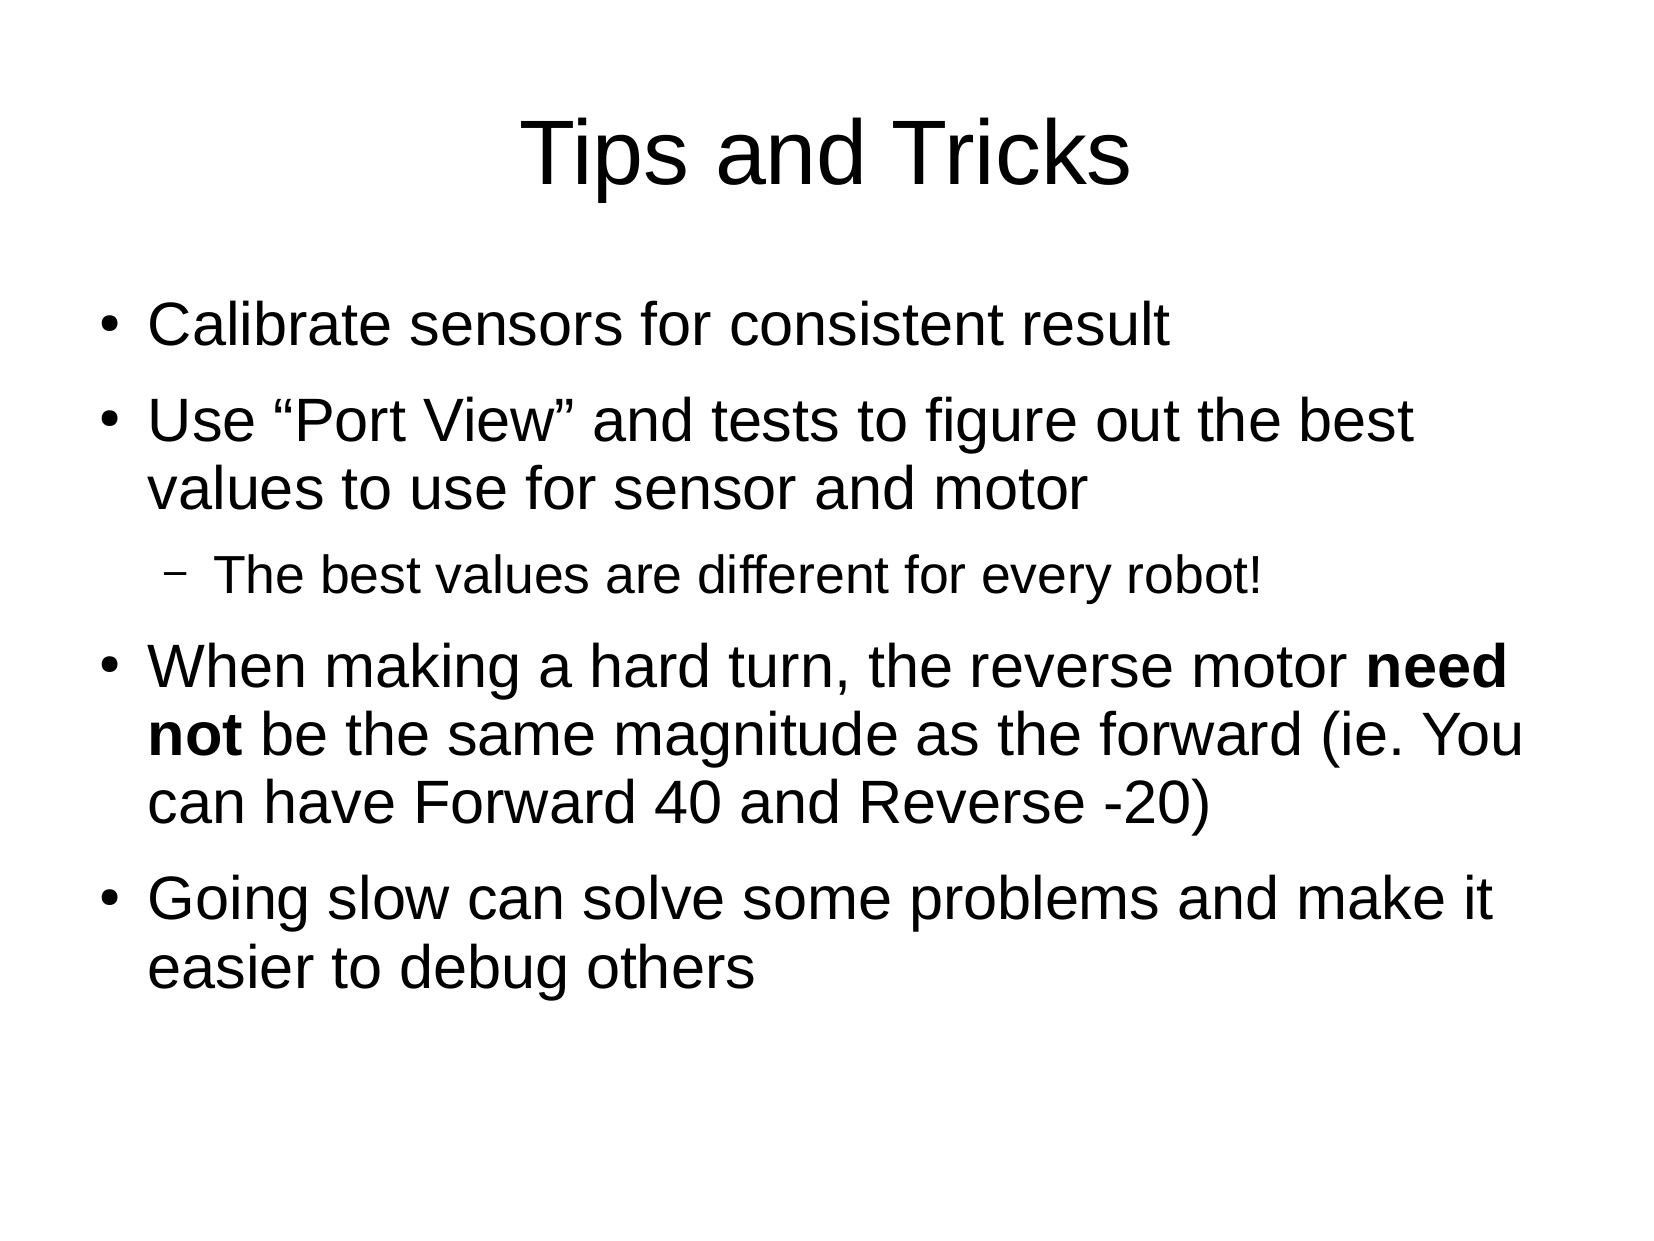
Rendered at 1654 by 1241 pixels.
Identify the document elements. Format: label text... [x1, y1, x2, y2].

list Calibrate sensors for consistent result Use “Port View” and tests to figure out the best values to use for sensor and motor The best values are different for every robot! When making a hard turn, the reverse motor need not be the same magnitude as the forward (ie. You can have Forward 40 and Reverse -20) Going slow can solve some problems and make it easier to debug others [82, 290, 1571, 1010]
title Tips and Tricks [82, 49, 1571, 257]
